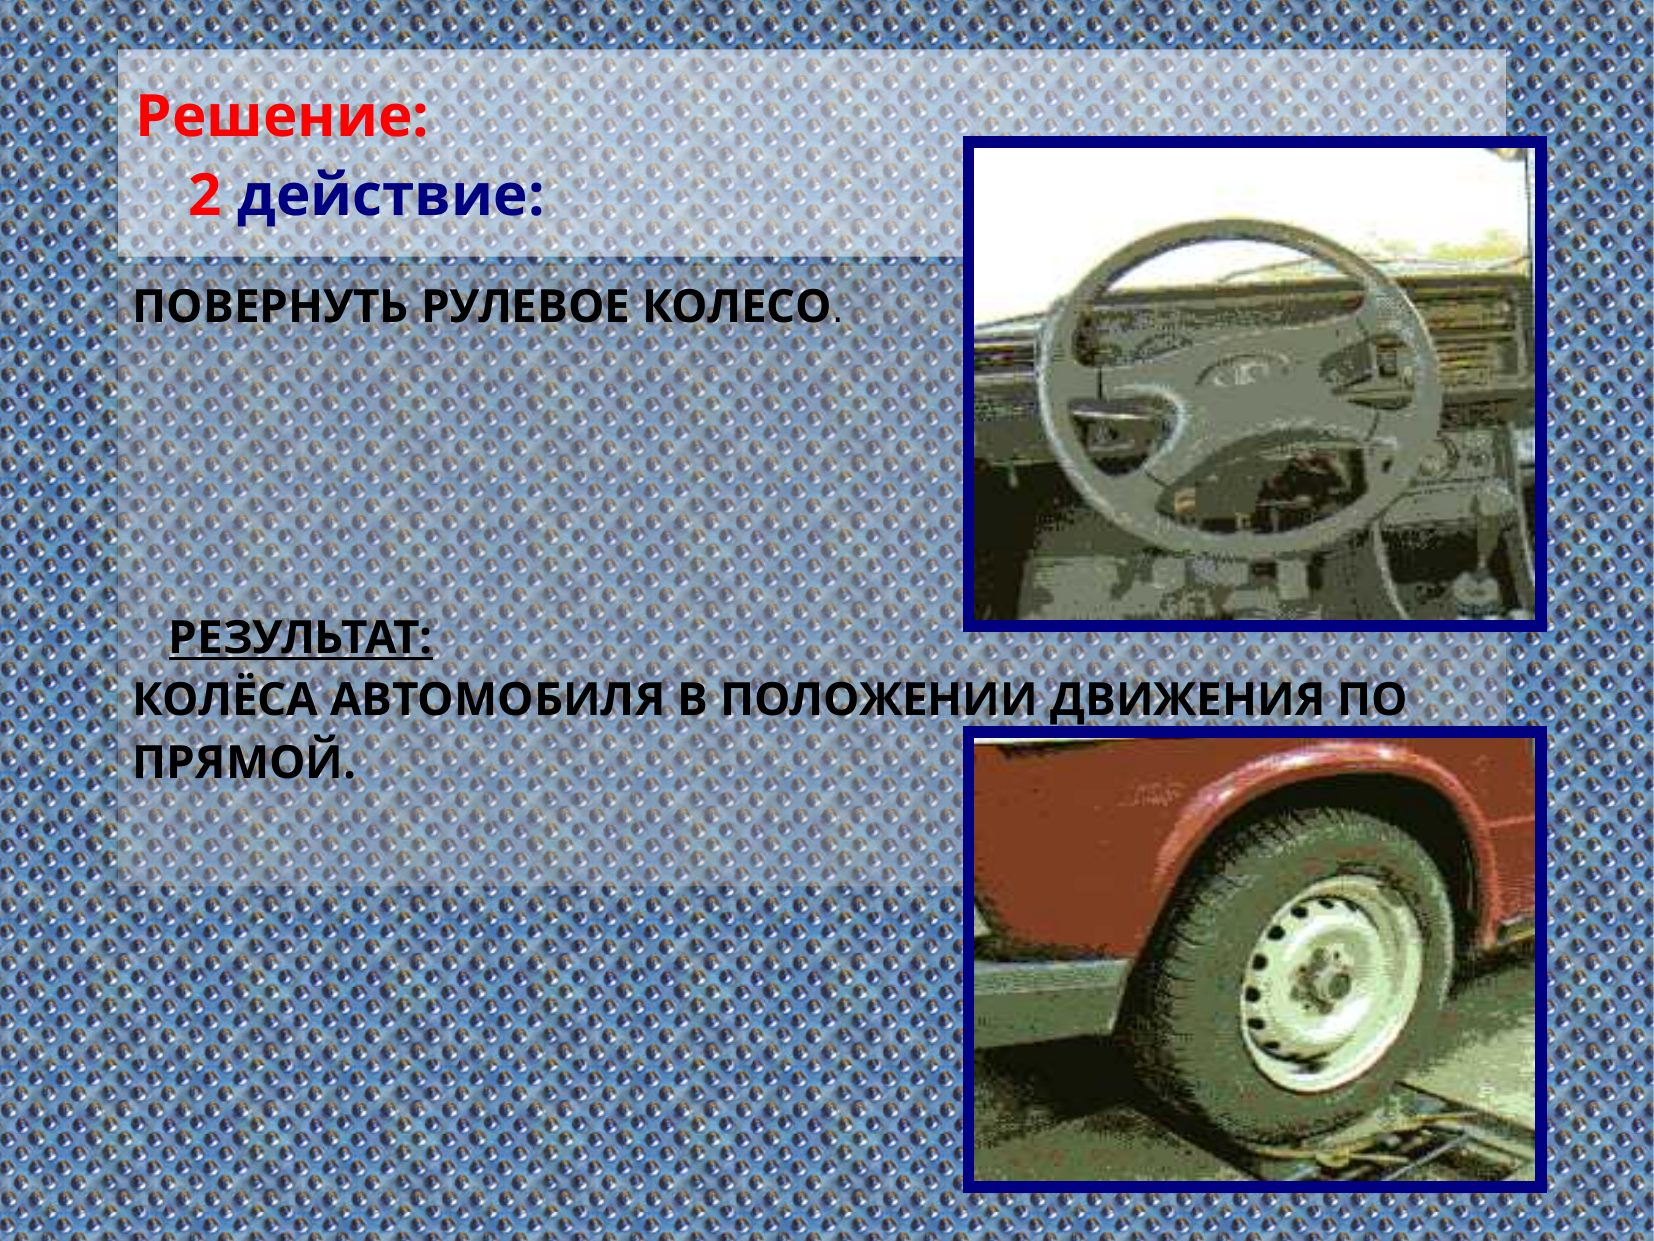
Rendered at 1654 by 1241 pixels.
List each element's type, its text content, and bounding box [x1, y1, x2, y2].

picture [0, 0, 1654, 1241]
title Решение: 2 действие: [118, 49, 1506, 257]
text_box ПОВЕРНУТЬ РУЛЕВОЕ КОЛЕСО. РЕЗУЛЬТАТ: КОЛЁСА АВТОМОБИЛЯ В ПОЛОЖЕНИИ ДВИЖЕНИЯ ПО ПРЯМОЙ. [118, 265, 1506, 872]
